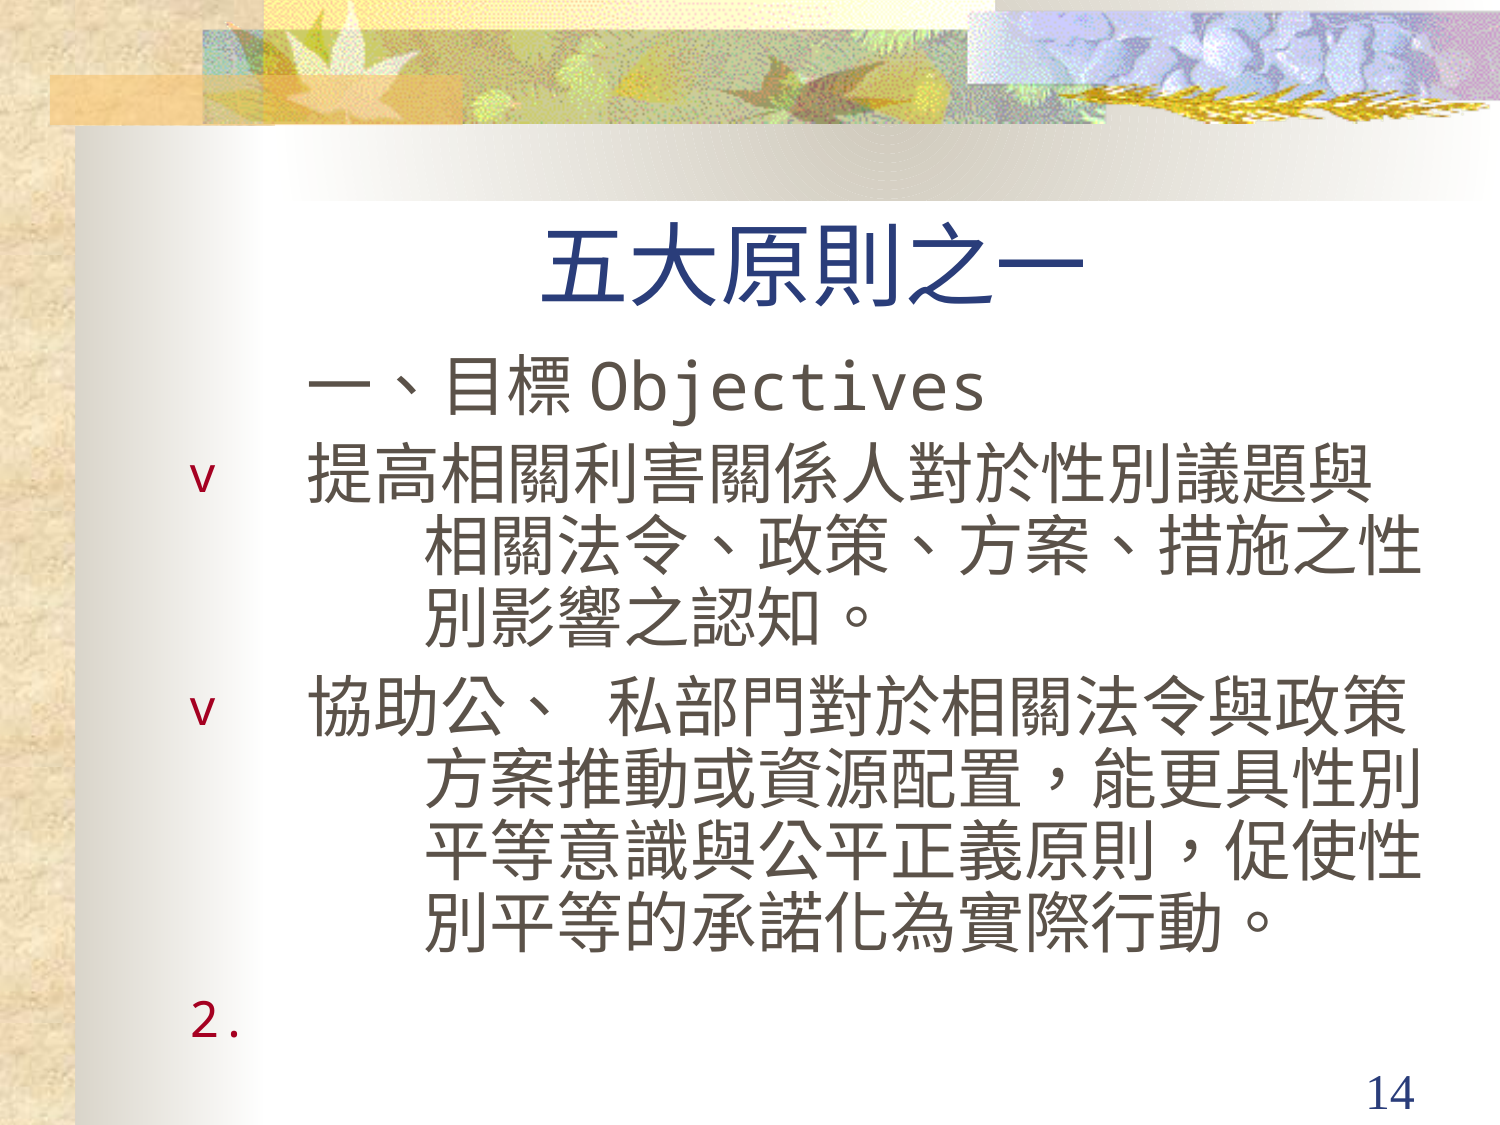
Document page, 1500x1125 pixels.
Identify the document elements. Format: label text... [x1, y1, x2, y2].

list 一、目標Objectives 提高相關利害關係人對於性別議題與相關法令、政策、方案、措施之性別影響之認知。 協助公、 私部門對於相關法令與政策方案推動或資源配置，能更具性別平等意識與公平正義原則，促使性別平等的承諾化為實際行動。 [174, 344, 1450, 1020]
text_box [1350, 1052, 1500, 1125]
title 五大原則之一 [174, 137, 1450, 325]
